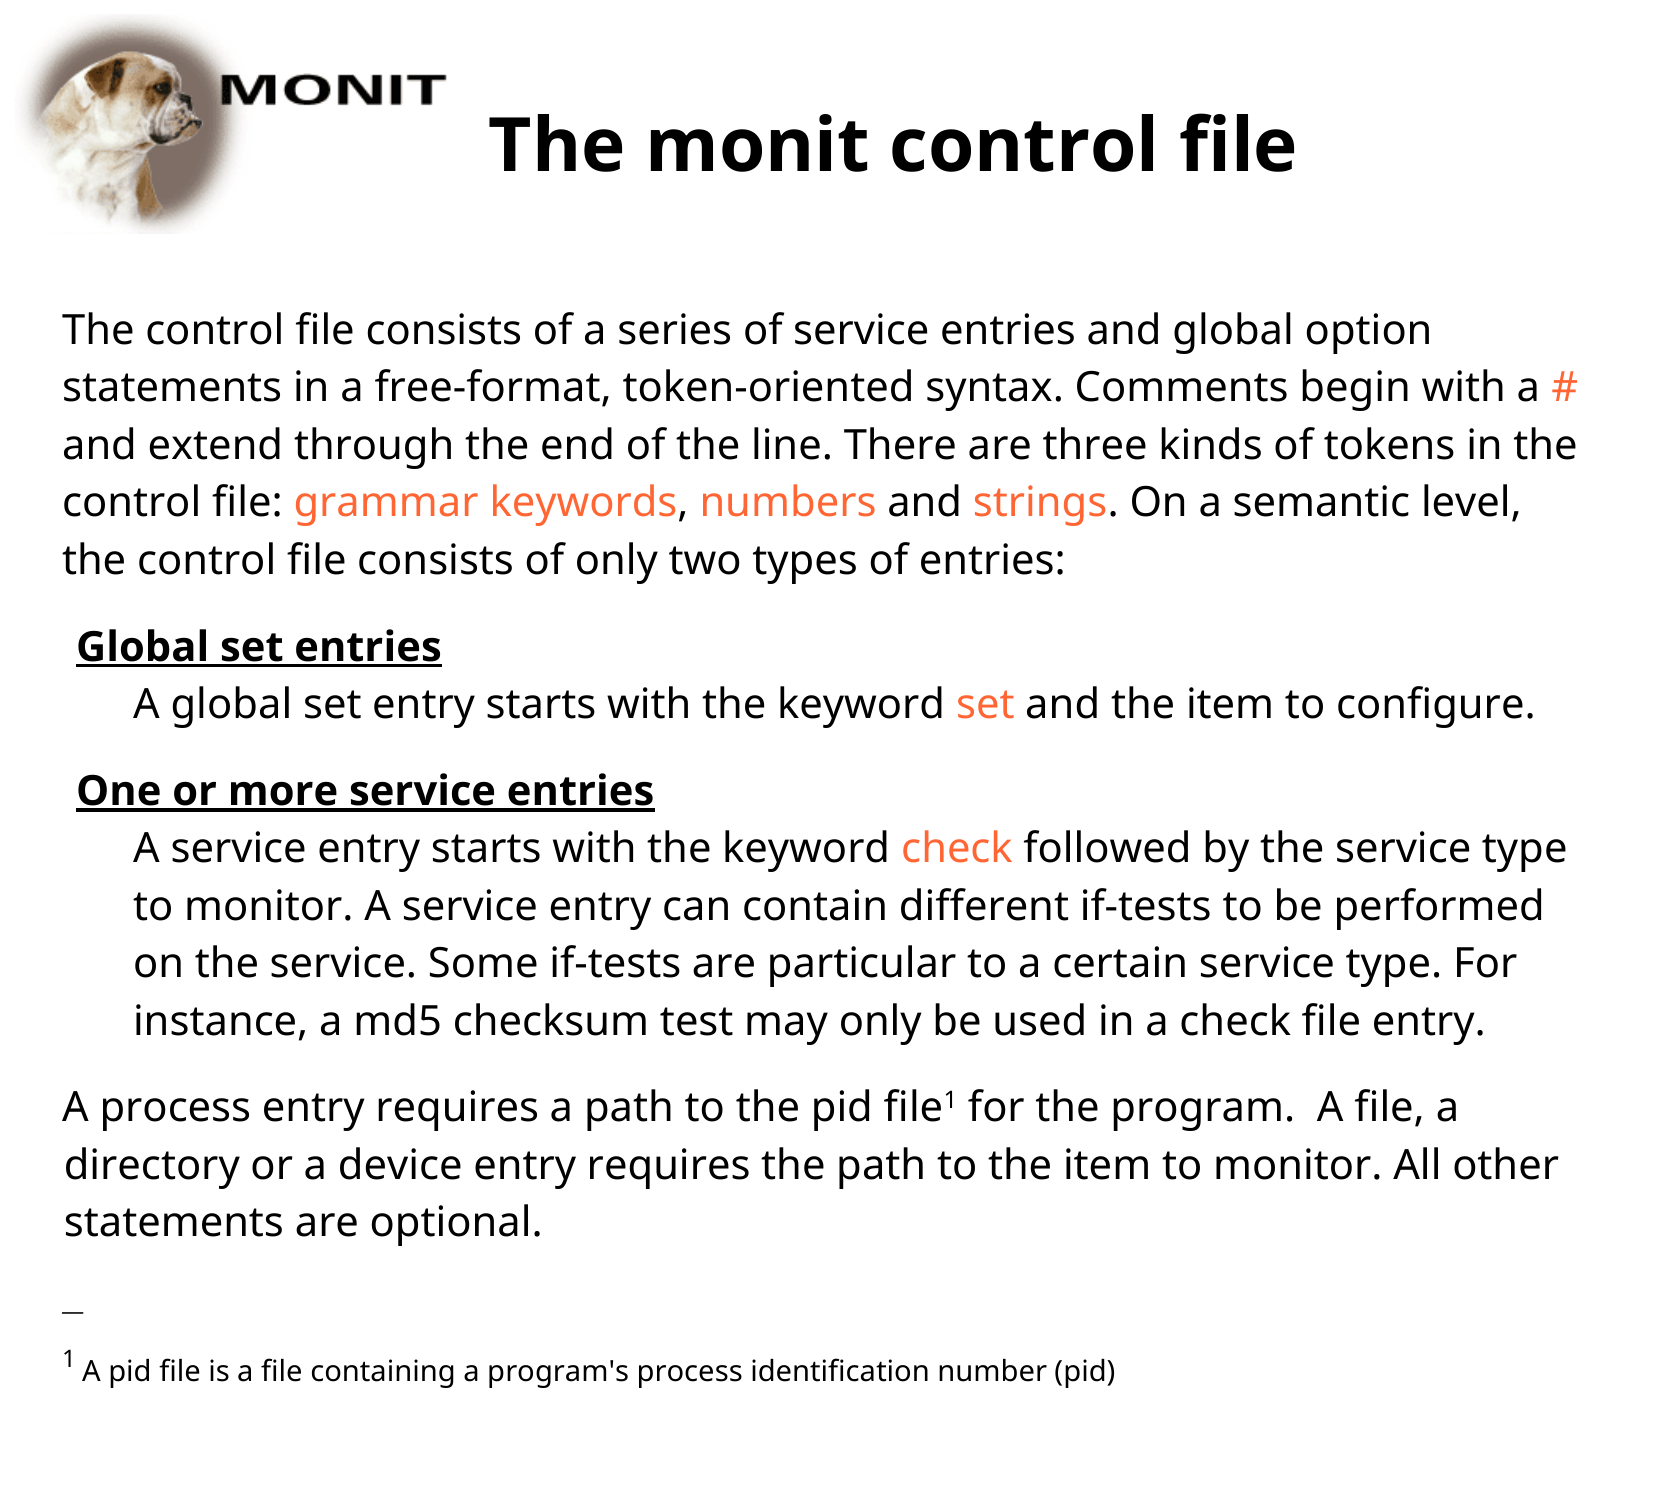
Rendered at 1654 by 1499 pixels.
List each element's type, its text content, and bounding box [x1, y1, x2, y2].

title The monit control file [508, 73, 1280, 211]
picture [14, 14, 448, 234]
list The control file consists of a series of service entries and global option statements in a free-format, token-oriented syntax. Comments begin with a # and extend through the end of the line. There are three kinds of tokens in the control file: grammar keywords, numbers and strings. On a semantic level, the control file consists of only two types of entries: Global set entries A global set entry starts with the keyword set and the item to configure. One or more service entries A service entry starts with the keyword check followed by the service type to monitor. A service entry can contain different if-tests to be performed on the service. Some if-tests are particular to a certain service type. For instance, a md5 checksum test may only be used in a check file entry. A process entry requires a path to the pid file1 for the program. A file, a directory or a device entry requires the path to the item to monitor. All other statements are optional. __ 1 A pid file is a file containing a program's process identification number (pid) [62, 299, 1583, 1499]
